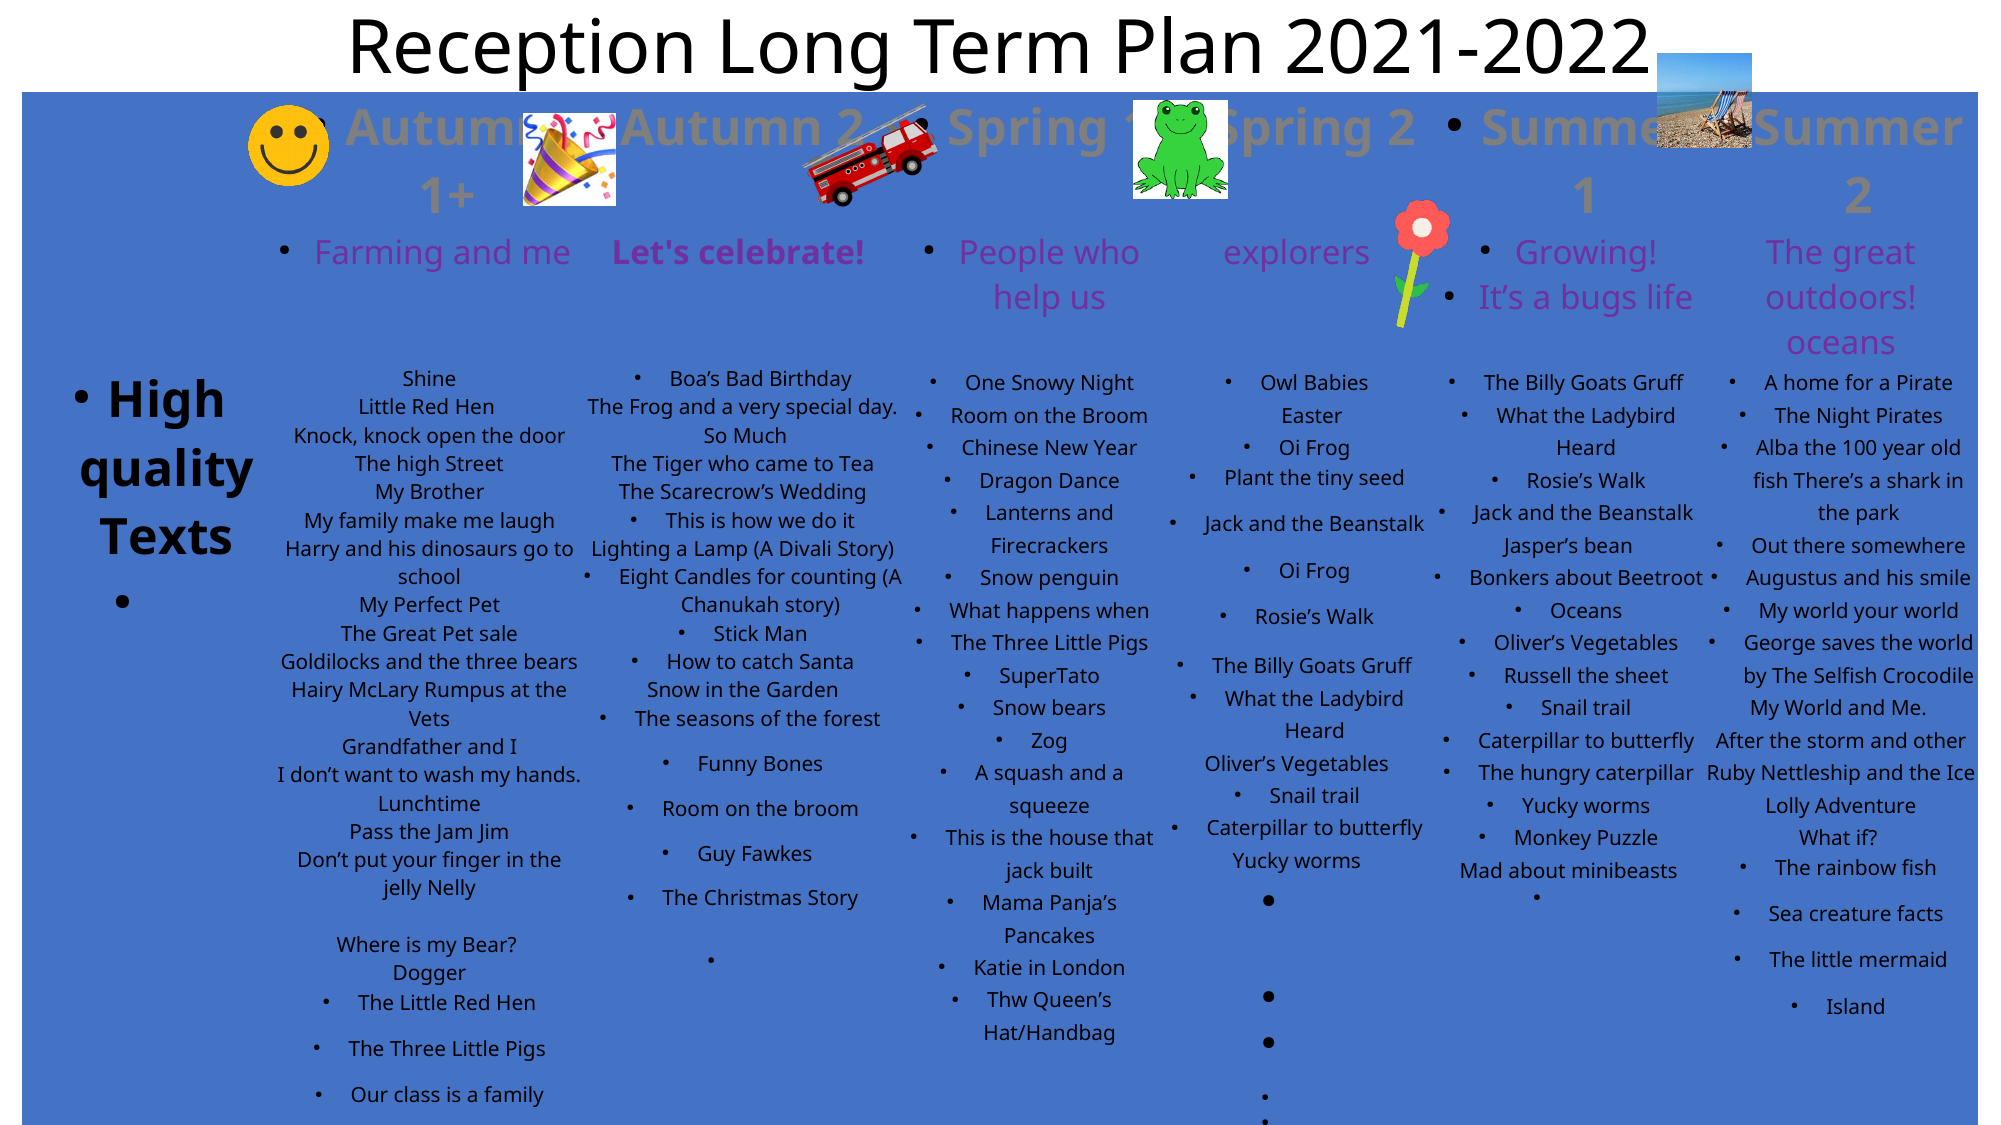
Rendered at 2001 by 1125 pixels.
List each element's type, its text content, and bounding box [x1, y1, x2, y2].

picture [798, 100, 951, 219]
table_header [22, 92, 276, 229]
table_header Autumn 2 [583, 92, 903, 229]
table_cell Let's celebrate! [583, 229, 903, 364]
table_cell Owl Babies Easter Oi Frog Plant the tiny seed Jack and the Beanstalk Oi Frog Rosie’s Walk The Billy Goats Gruff What the Ladybird Heard Oliver’s Vegetables Snail trail Caterpillar to butterfly Yucky worms [1161, 364, 1433, 1125]
picture [1133, 100, 1228, 199]
picture [523, 113, 616, 206]
table_cell Shine Little Red Hen Knock, knock open the door The high Street My Brother My family make me laugh Harry and his dinosaurs go to school My Perfect Pet The Great Pet sale Goldilocks and the three bears Hairy McLary Rumpus at the Vets Grandfather and I I don’t want to wash my hands. Lunchtime Pass the Jam Jim Don’t put your finger in the jelly Nelly Where is my Bear? Dogger The Little Red Hen The Three Little Pigs Our class is a family The enormous turnip Pumpkin Soup The Scarecrows Wedding [276, 364, 583, 1125]
table_cell A home for a Pirate The Night Pirates Alba the 100 year old fish There’s a shark in the park Out there somewhere Augustus and his smile My world your world George saves the world by The Selfish Crocodile My World and Me. After the storm and other Ruby Nettleship and the Ice Lolly Adventure What if? The rainbow fish Sea creature facts The little mermaid Island [1704, 364, 1978, 1125]
table_header Autumn 1+ [276, 92, 583, 229]
text_box Reception Long Term Plan 2021-2022 [137, 0, 1863, 92]
table_cell Farming and me [276, 229, 583, 364]
picture [1336, 185, 1491, 341]
table_header Summer 1 [1433, 92, 1704, 229]
table_header Summer 2 [1704, 92, 1978, 229]
table_header Spring 2 [1161, 92, 1433, 229]
table_cell The Billy Goats Gruff What the Ladybird Heard Rosie’s Walk Jack and the Beanstalk Jasper’s bean Bonkers about Beetroot Oceans Oliver’s Vegetables Russell the sheet Snail trail Caterpillar to butterfly The hungry caterpillar Yucky worms Monkey Puzzle Mad about minibeasts [1433, 364, 1704, 1125]
table_cell Growing! It’s a bugs life [1433, 229, 1704, 364]
table_cell Boa’s Bad Birthday The Frog and a very special day. So Much The Tiger who came to Tea The Scarecrow’s Wedding This is how we do it Lighting a Lamp (A Divali Story) Eight Candles for counting (A Chanukah story) Stick Man How to catch Santa Snow in the Garden The seasons of the forest Funny Bones Room on the broom Guy Fawkes The Christmas Story [583, 364, 903, 1125]
table_cell One Snowy Night Room on the Broom Chinese New Year Dragon Dance Lanterns and Firecrackers Snow penguin What happens when The Three Little Pigs SuperTato Snow bears Zog A squash and a squeeze This is the house that jack built Mama Panja’s Pancakes Katie in London Thw Queen’s Hat/Handbag [903, 364, 1161, 1125]
table_cell High quality Texts [22, 364, 276, 1125]
table_cell The great outdoors! oceans [1704, 229, 1978, 364]
table_cell explorers [1161, 229, 1433, 364]
table_cell People who help us [903, 229, 1161, 364]
table_cell [22, 229, 276, 364]
table_header Spring 1 [903, 92, 1161, 229]
picture [1657, 54, 1752, 148]
picture [248, 105, 329, 186]
